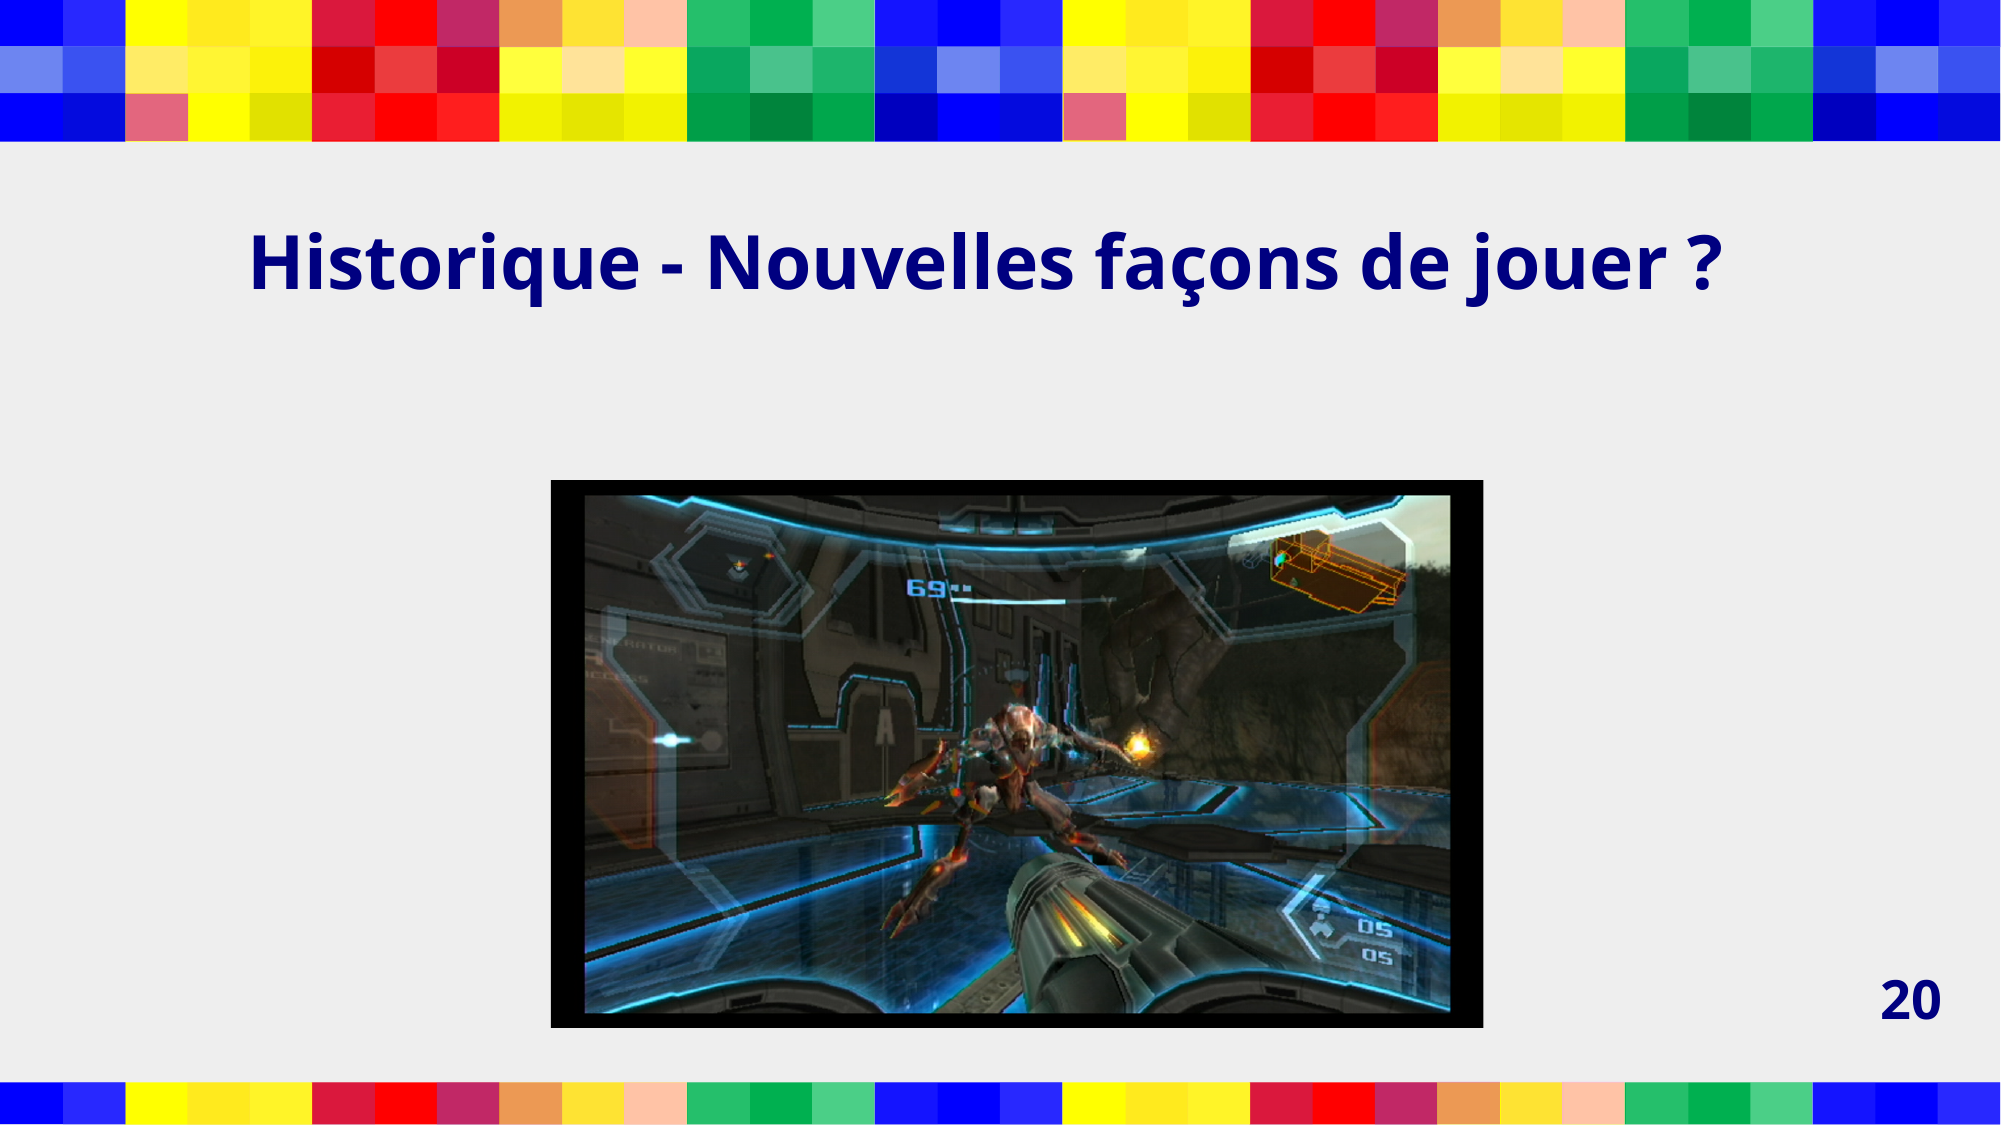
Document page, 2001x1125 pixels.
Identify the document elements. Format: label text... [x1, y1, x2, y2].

text_box Historique - Nouvelles façons de jouer ? [60, 201, 1912, 325]
title - Metroid Prime Trilogy (2009) [57, 213, 1912, 1058]
text_box 20 [1853, 954, 1970, 1043]
text_box [550, 480, 1484, 1028]
